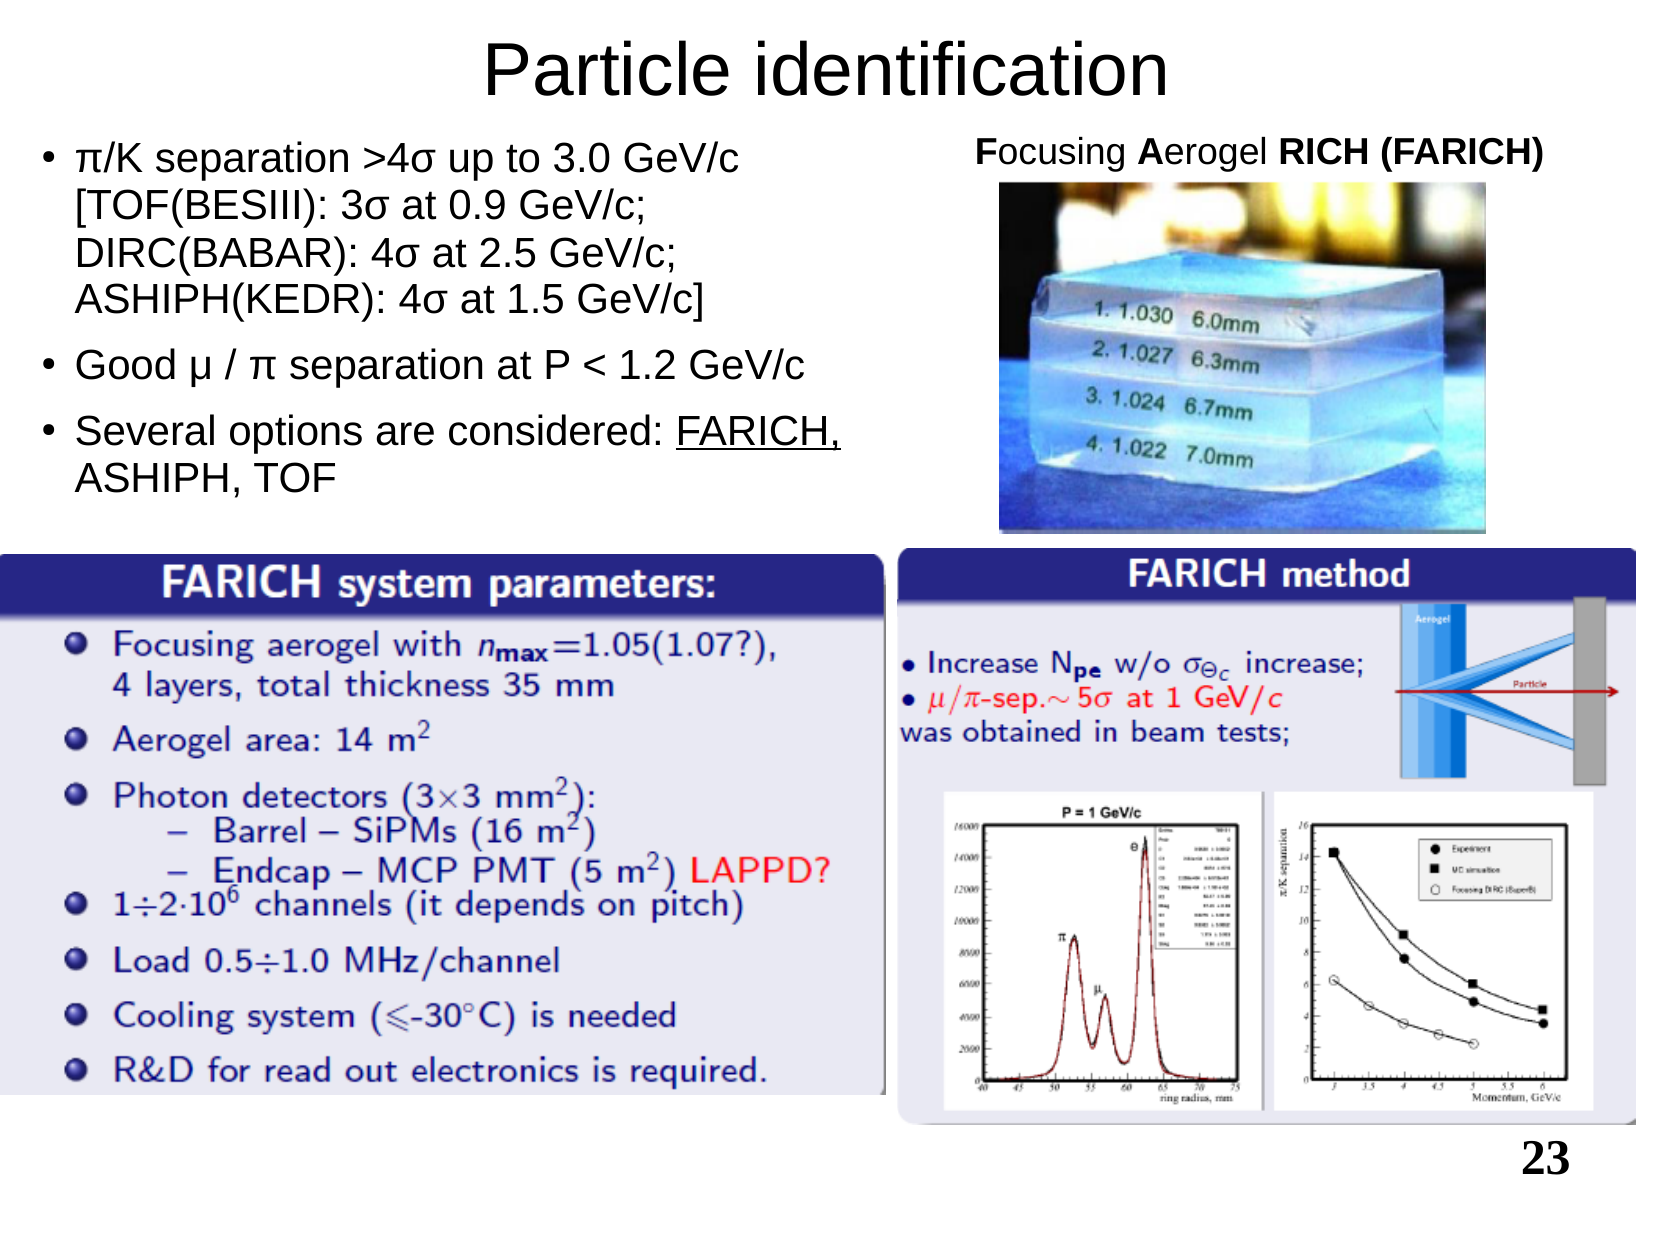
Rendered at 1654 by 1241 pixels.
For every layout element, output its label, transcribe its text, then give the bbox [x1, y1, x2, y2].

picture [0, 554, 886, 1096]
list π/K separation >4σ up to 3.0 GeV/c [TOF(BESIII): 3σ at 0.9 GeV/c; DIRC(BABAR): 4σ at 2.5 GeV/c; ASHIPH(KEDR): 4σ at 1.5 GeV/c] Good μ / π separation at P < 1.2 GeV/c Several options are considered: FARICH, ASHIPH, TOF [30, 135, 938, 505]
title Particle identification [82, 27, 1571, 112]
picture [897, 548, 1636, 1126]
picture [999, 179, 1486, 534]
text_box Focusing Aerogel RICH (FARICH) [960, 123, 1560, 181]
